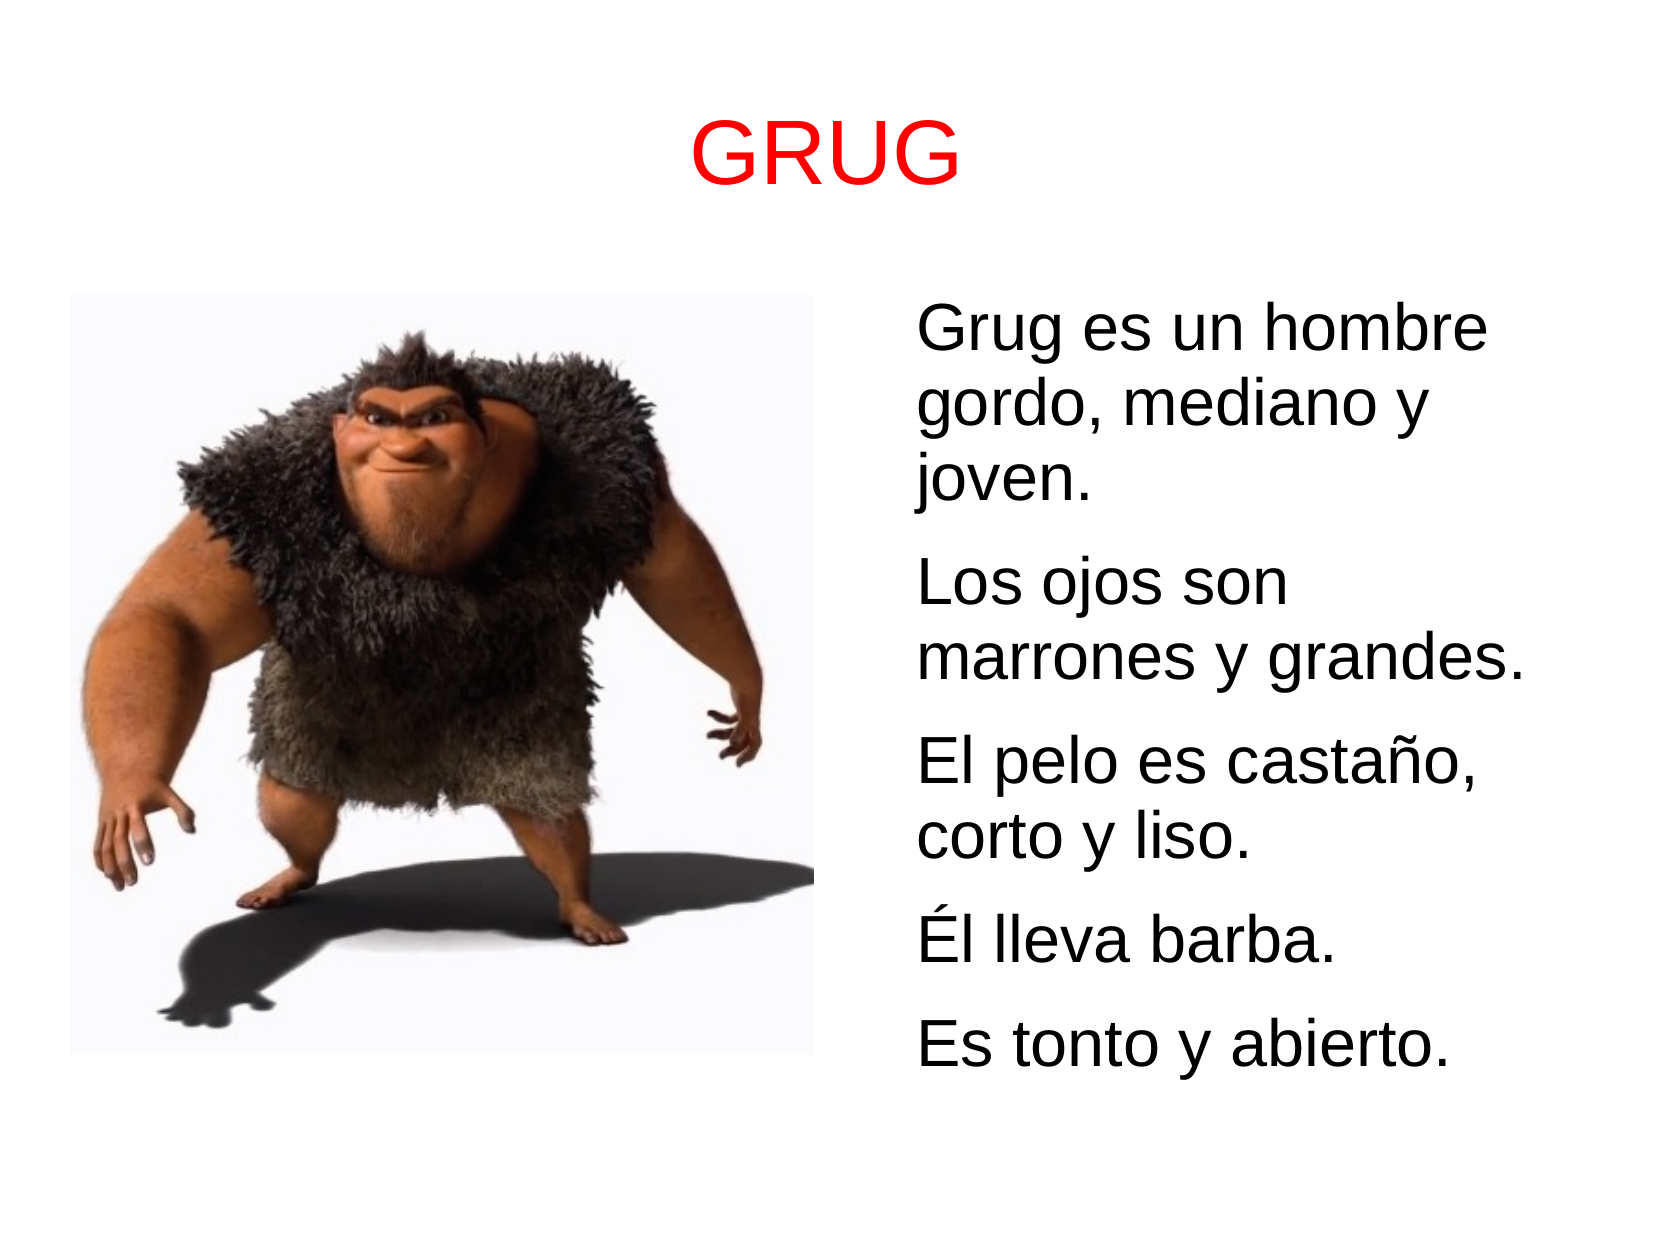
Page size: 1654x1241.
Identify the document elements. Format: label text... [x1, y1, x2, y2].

list Grug es un hombre gordo, mediano y joven. Los ojos son marrones y grandes. El pelo es castaño, corto y liso. Él lleva barba. Es tonto y abierto. [845, 290, 1572, 1109]
title GRUG [82, 49, 1571, 257]
picture [70, 295, 814, 1055]
